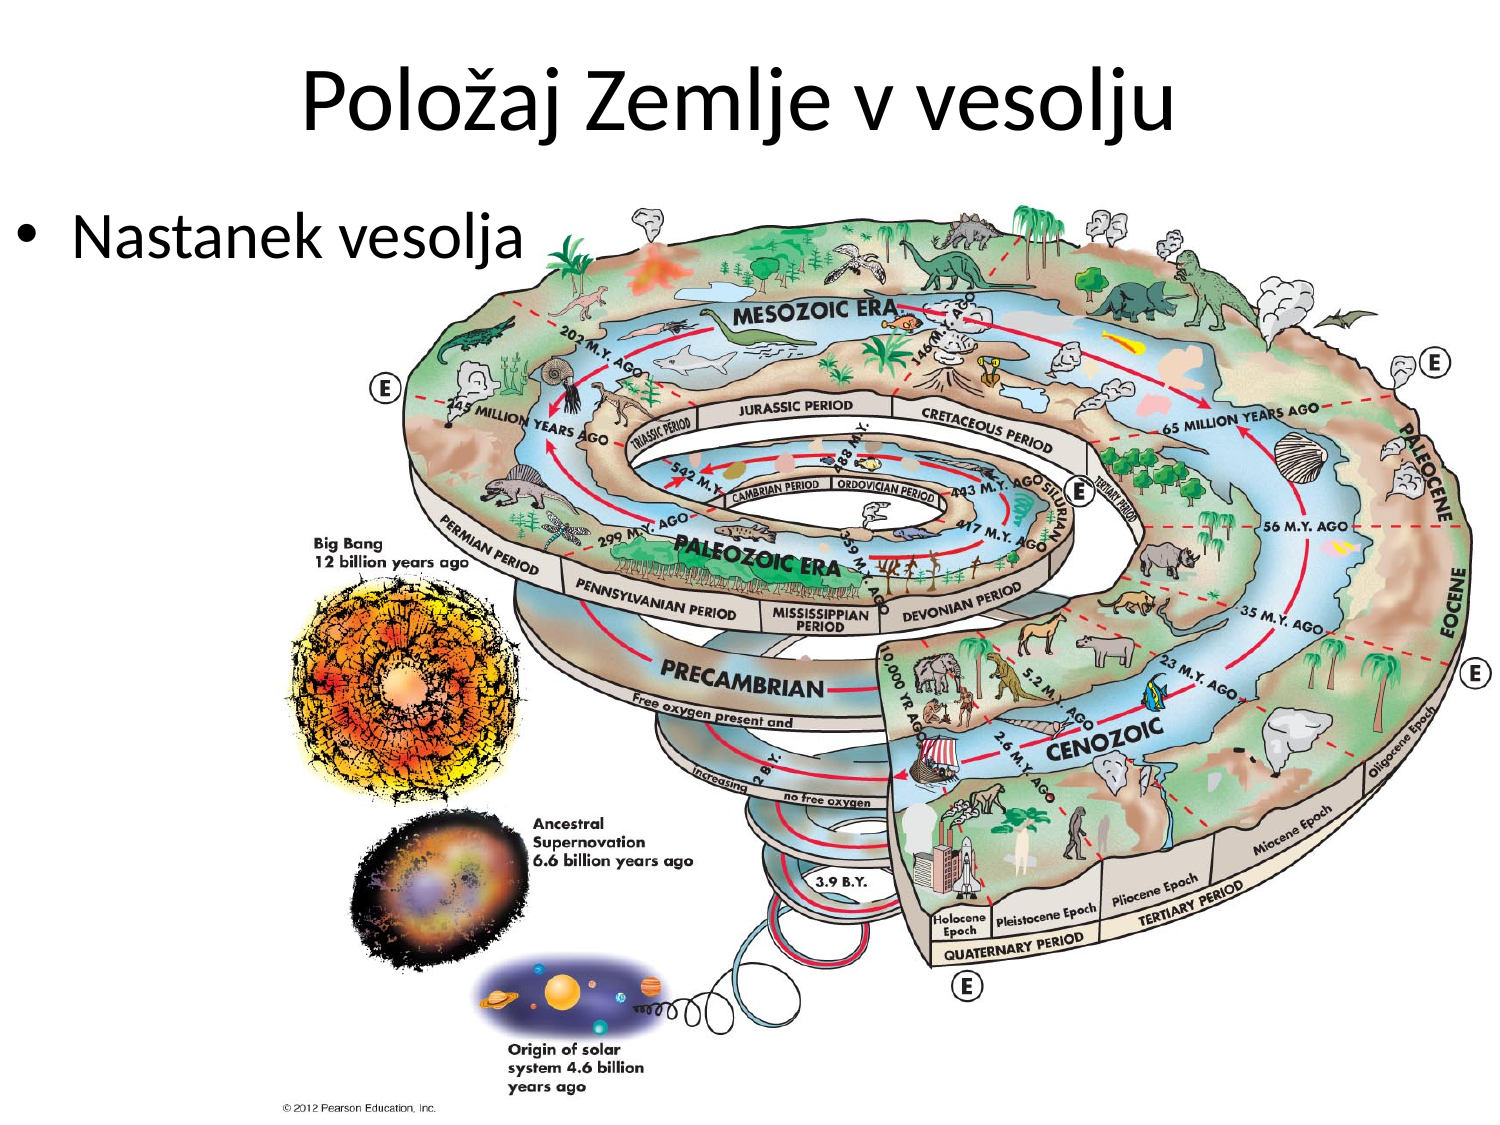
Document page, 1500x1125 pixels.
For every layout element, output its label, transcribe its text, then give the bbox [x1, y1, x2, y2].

title Položaj Zemlje v vesolju [64, 0, 1415, 188]
picture [274, 196, 1500, 1125]
list Nastanek vesolja [0, 184, 1350, 284]
